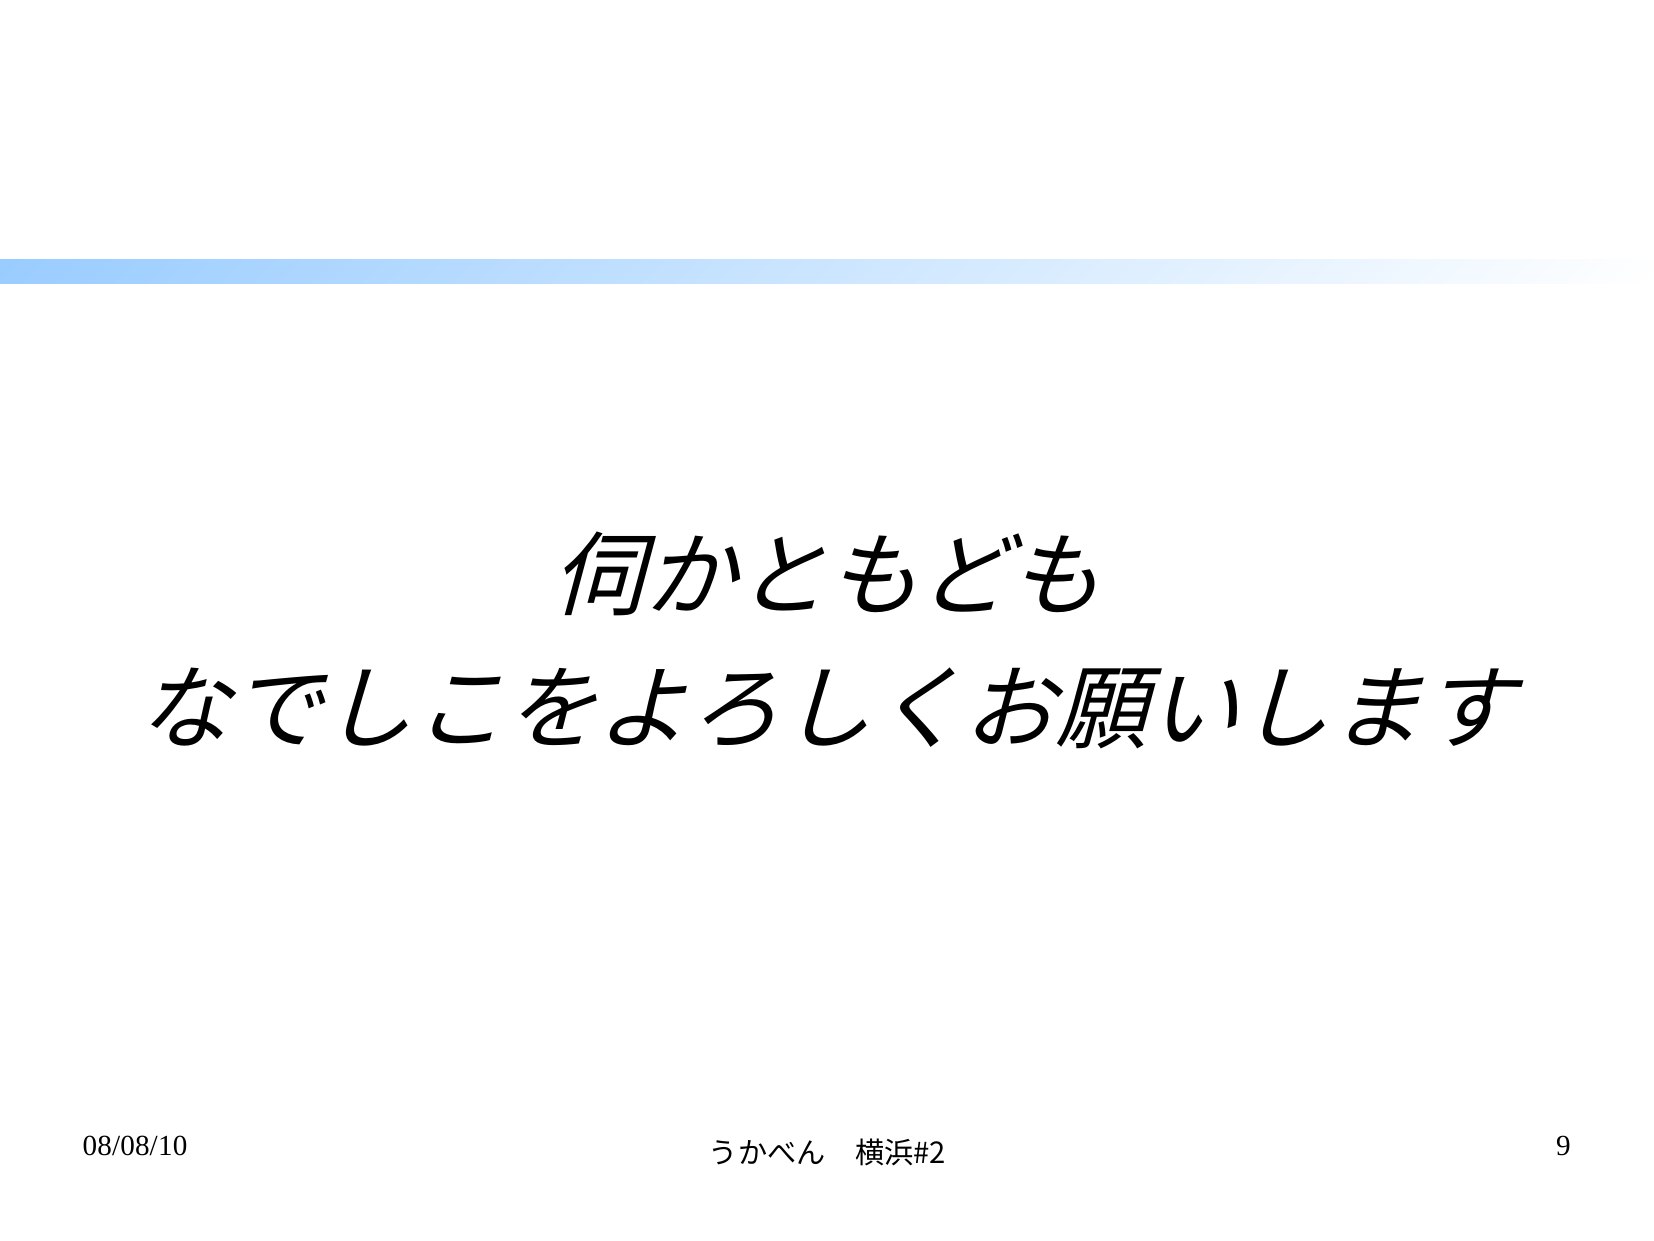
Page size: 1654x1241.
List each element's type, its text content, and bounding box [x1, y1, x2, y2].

subtitle 伺かともども なでしこをよろしくお願いします [82, 306, 1571, 965]
